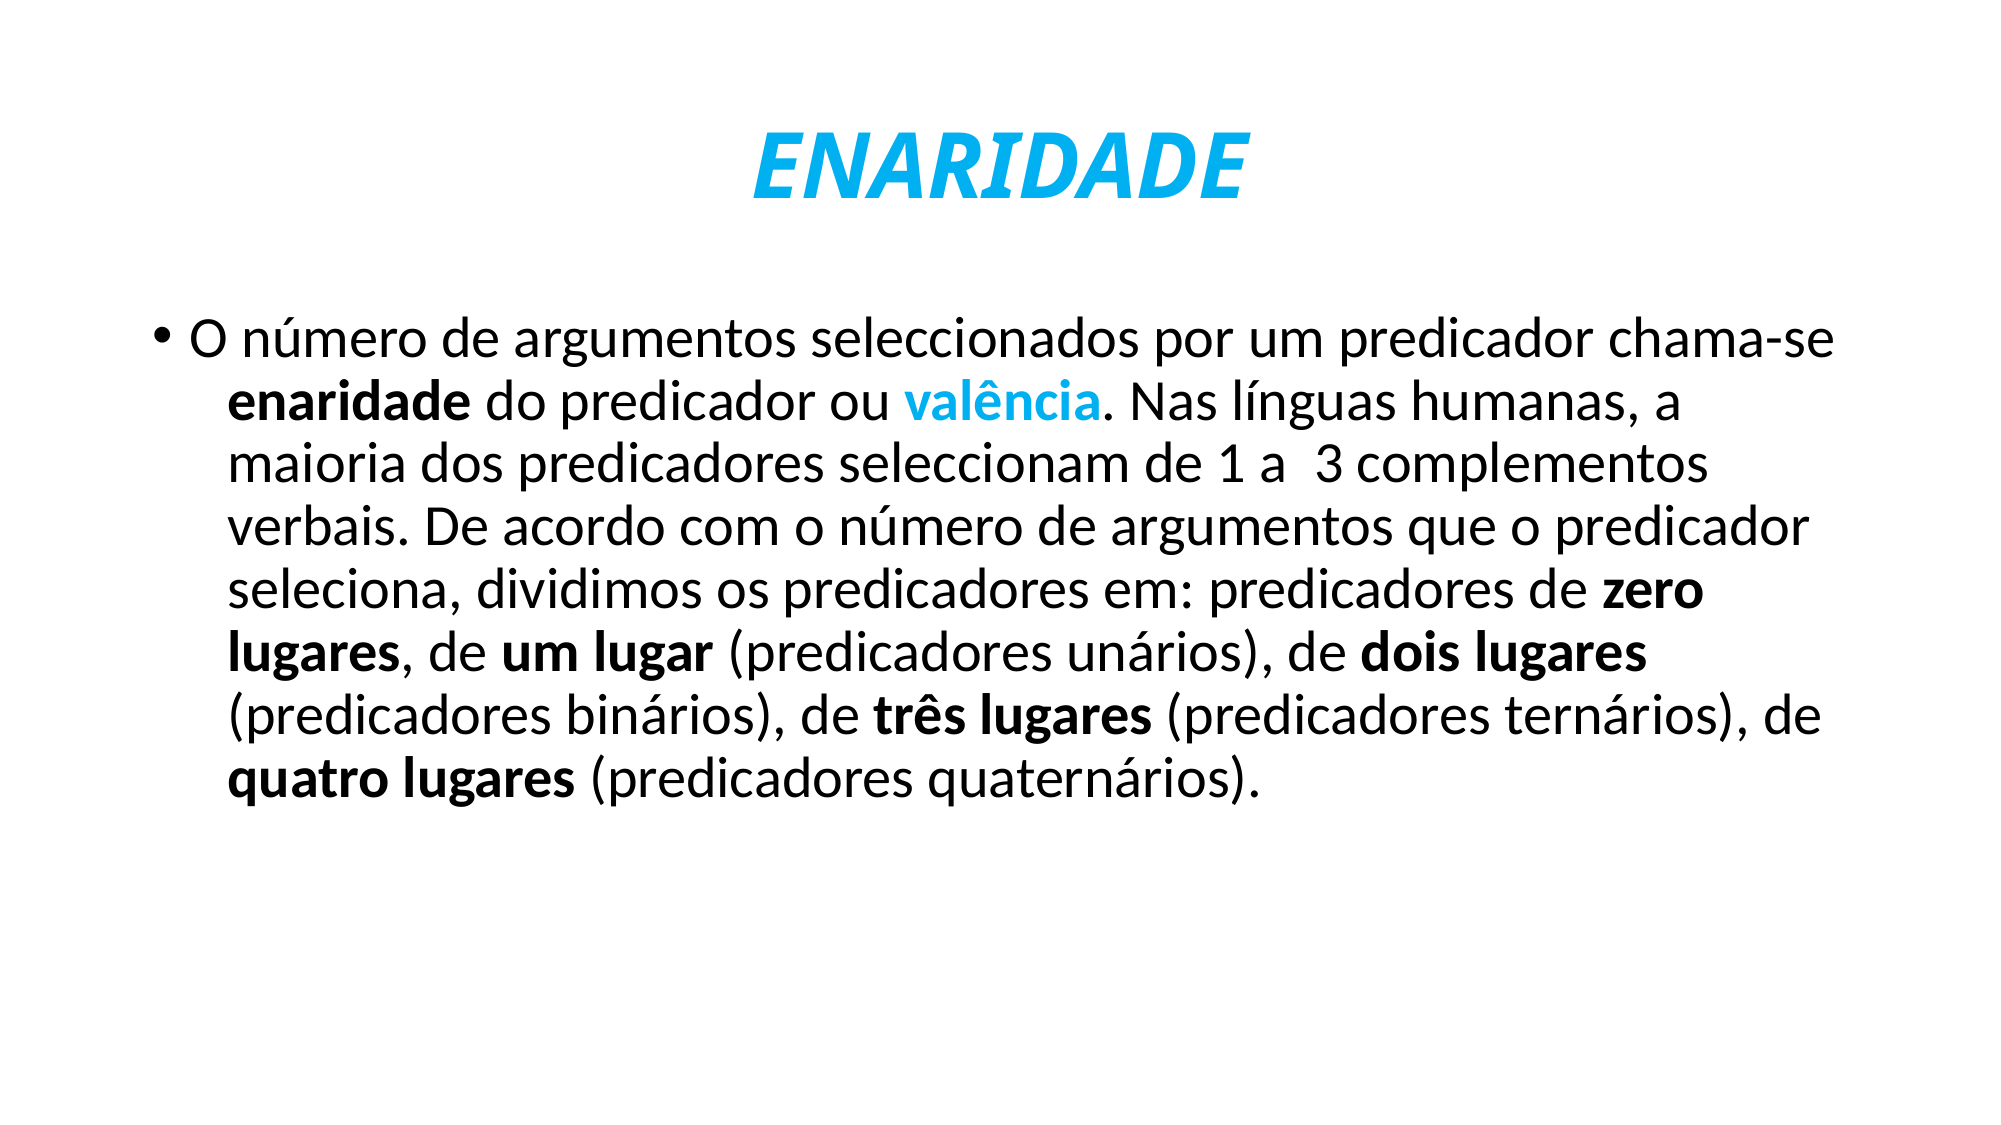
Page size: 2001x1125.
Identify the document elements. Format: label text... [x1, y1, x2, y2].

list O número de argumentos seleccionados por um predicador chama-se enaridade do predicador ou valência. Nas línguas humanas, a maioria dos predicadores seleccionam de 1 a 3 complementos verbais. De acordo com o número de argumentos que o predicador seleciona, dividimos os predicadores em: predicadores de zero lugares, de um lugar (predicadores unários), de dois lugares (predicadores binários), de três lugares (predicadores ternários), de quatro lugares (predicadores quaternários). [137, 299, 1863, 1014]
title ENARIDADE [137, 59, 1863, 278]
